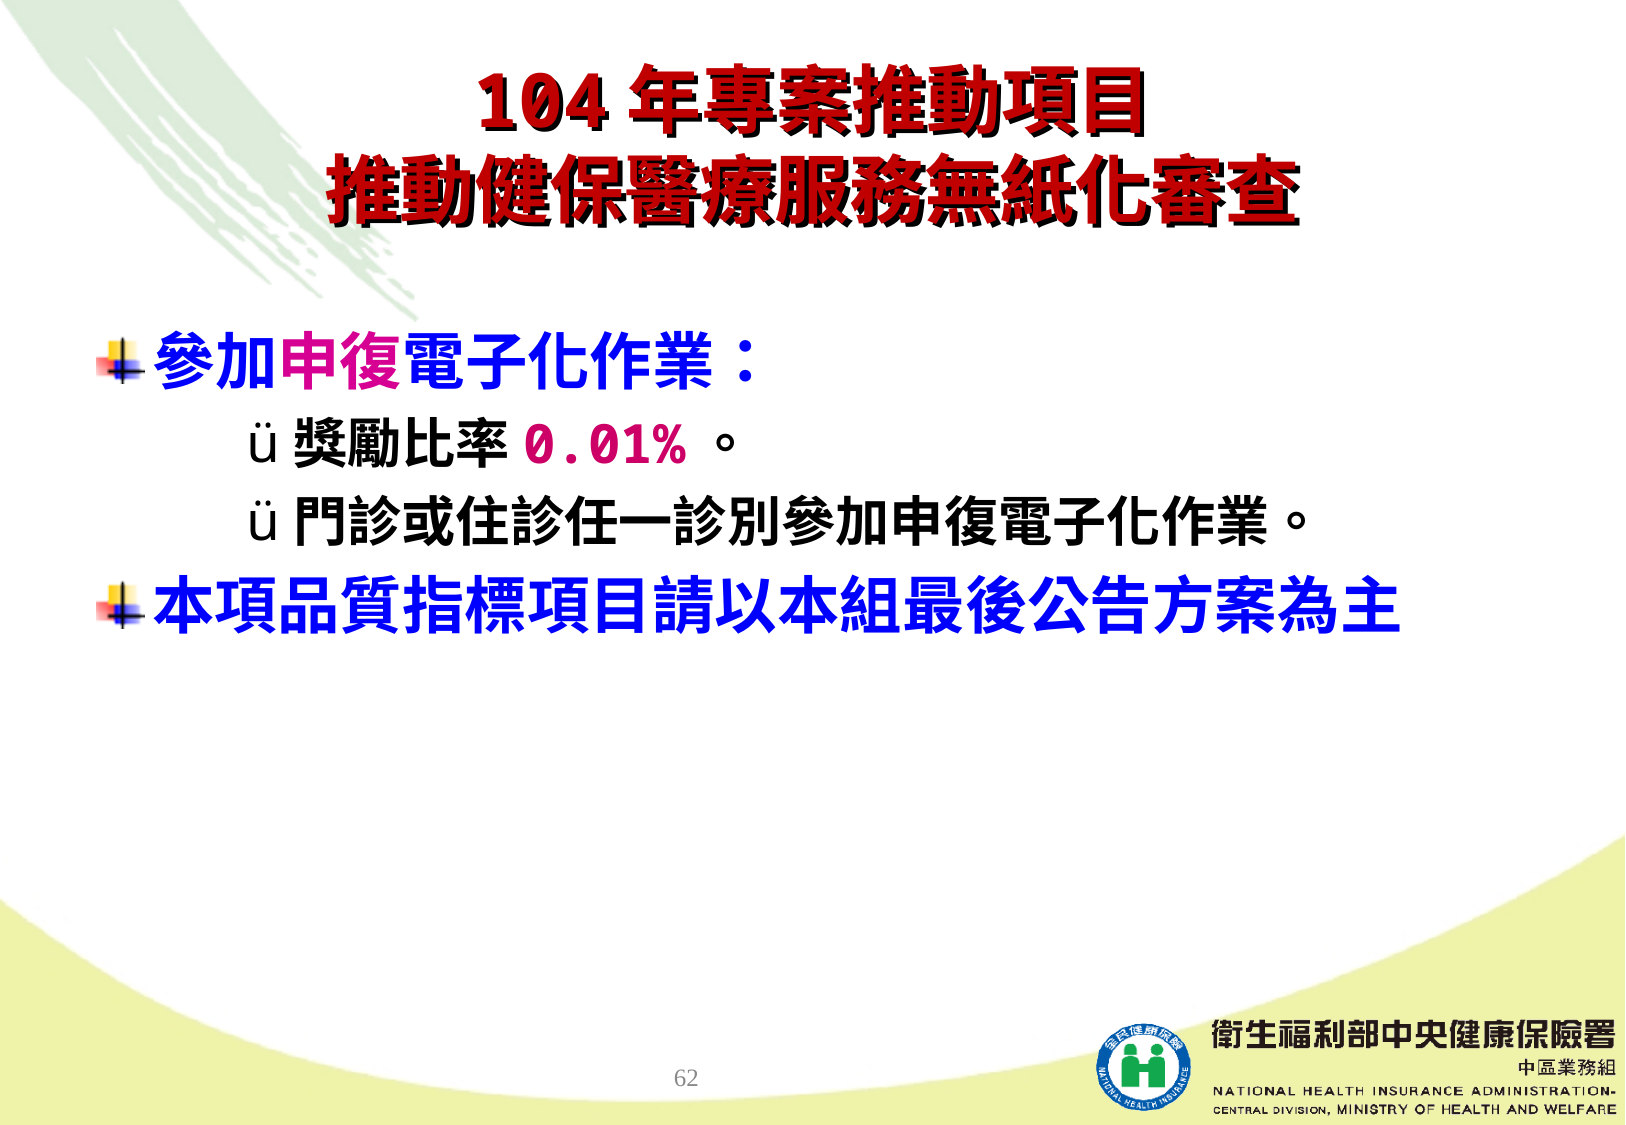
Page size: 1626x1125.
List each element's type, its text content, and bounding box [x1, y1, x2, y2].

list 參加申復電子化作業： 獎勵比率0.01%。 門診或住診任一診別參加申復電子化作業。 本項品質指標項目請以本組最後公告方案為主 [81, 314, 1544, 1006]
text_box [658, 1046, 1039, 1107]
title 104年專案推動項目 推動健保醫療服務無紙化審查 [81, 45, 1544, 233]
